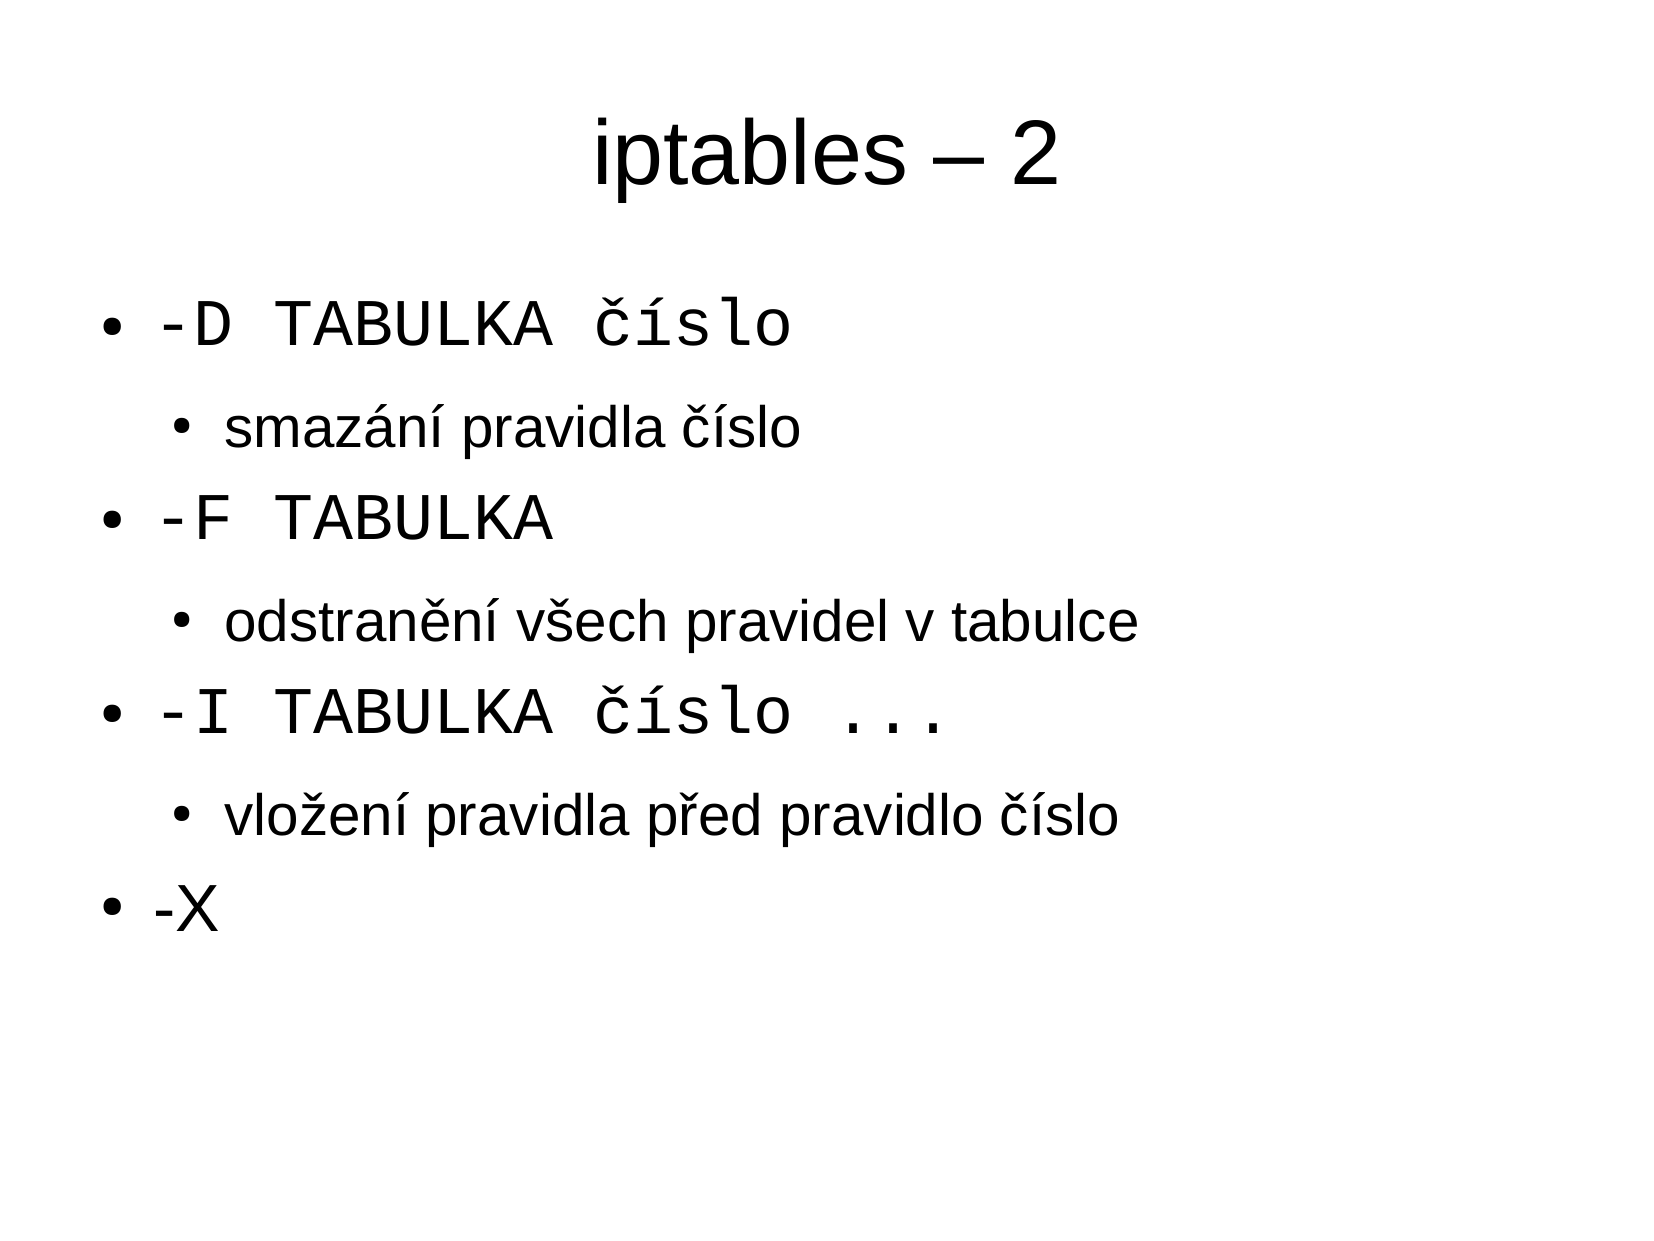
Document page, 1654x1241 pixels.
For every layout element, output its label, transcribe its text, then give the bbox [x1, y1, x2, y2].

title iptables – 2 [82, 49, 1571, 257]
list -D TABULKA číslo smazání pravidla číslo -F TABULKA odstranění všech pravidel v tabulce -I TABULKA číslo ... vložení pravidla před pravidlo číslo -X [82, 290, 1571, 1109]
